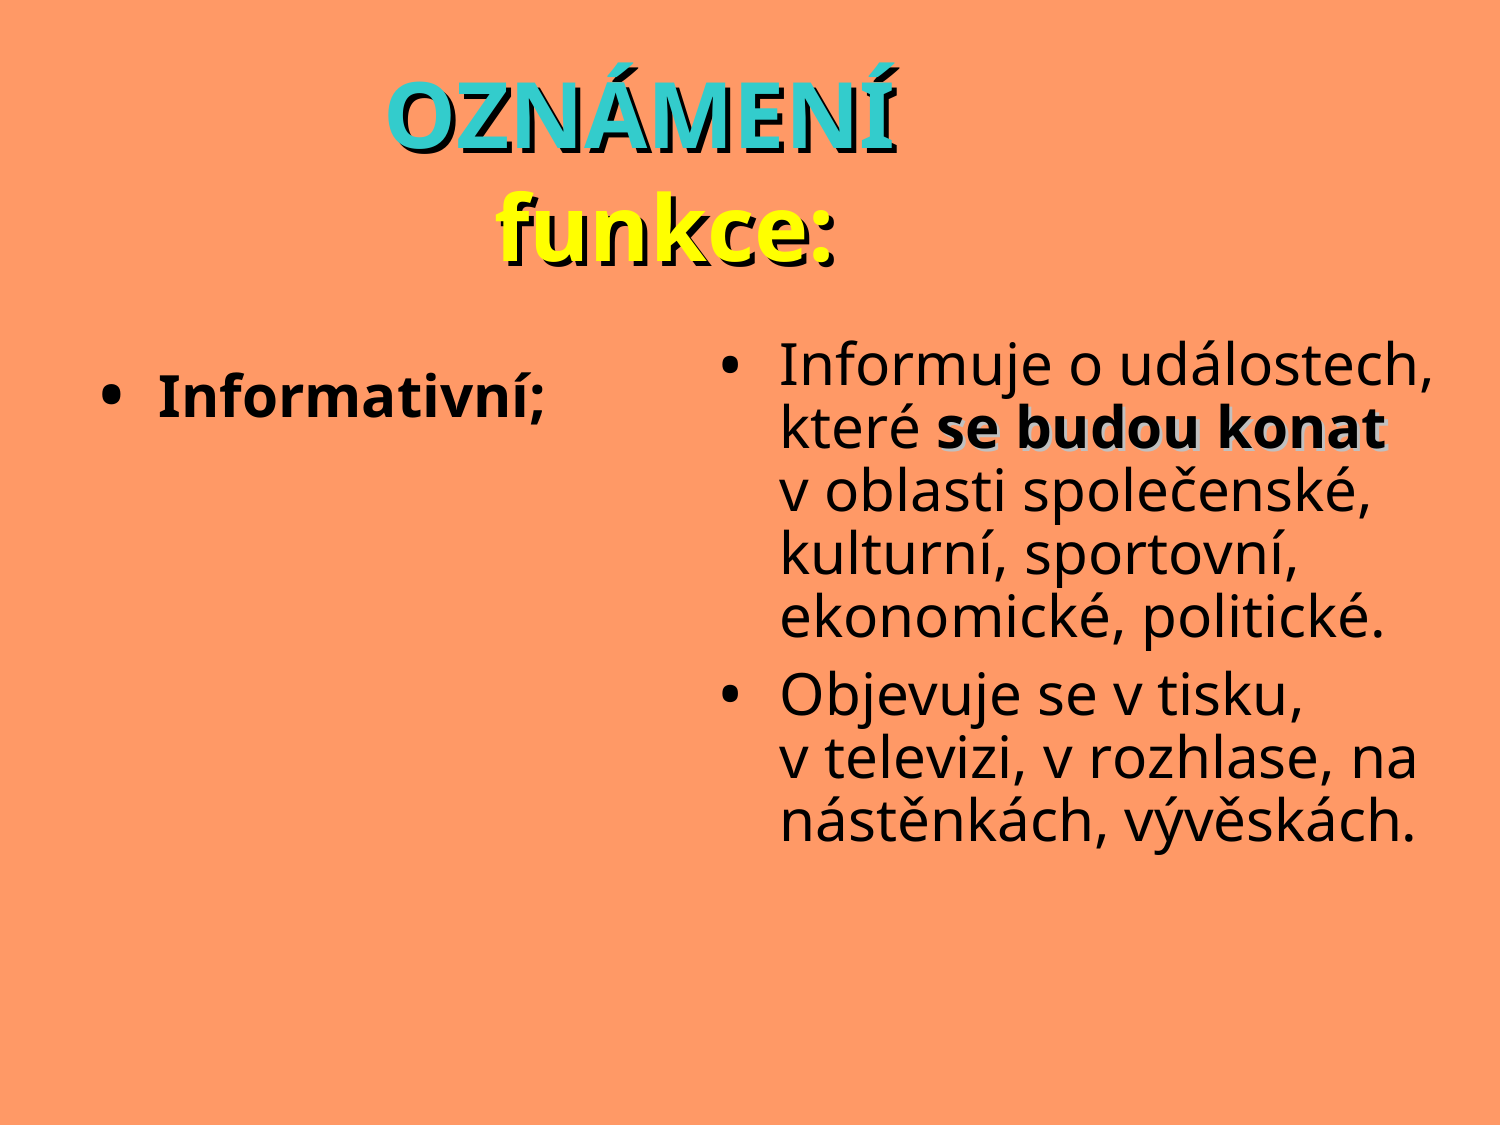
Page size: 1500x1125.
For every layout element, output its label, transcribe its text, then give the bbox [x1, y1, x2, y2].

list Informuje o událostech, které se budou konat v oblasti společenské, kulturní, sportovní, ekonomické, politické. Objevuje se v tisku, v televizi, v rozhlase, na nástěnkách, vývěskách. [691, 328, 1465, 1106]
title OZNÁMENÍ funkce: [75, 35, 1426, 288]
list Informativní; Popisná; Apelativní. [70, 312, 657, 1125]
